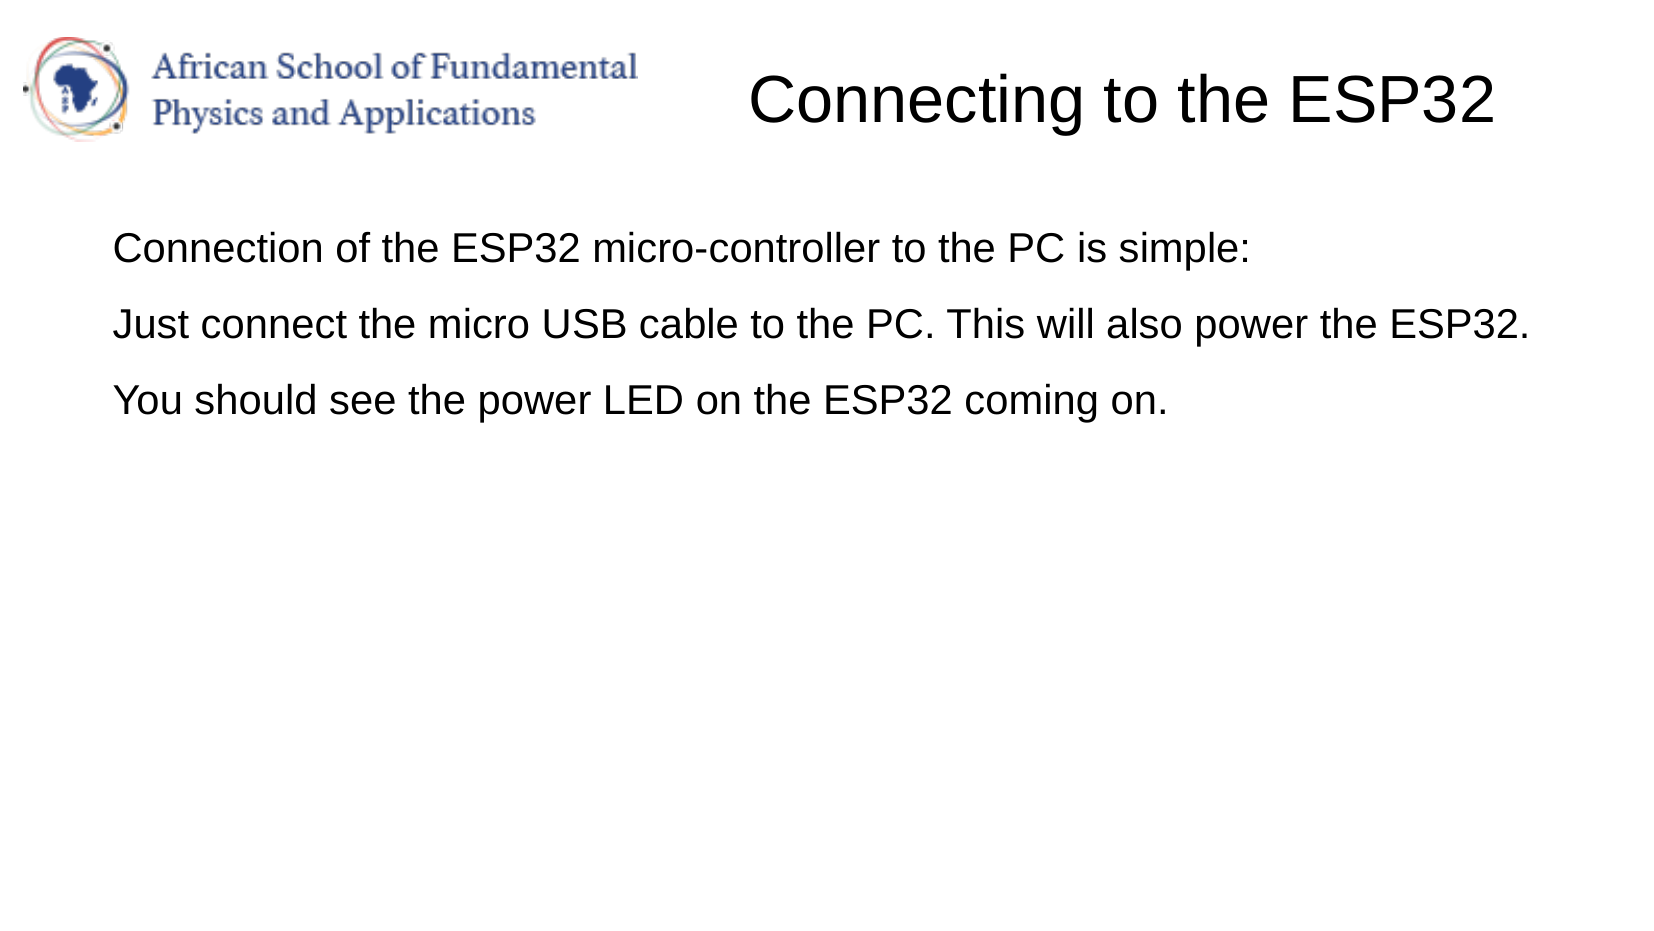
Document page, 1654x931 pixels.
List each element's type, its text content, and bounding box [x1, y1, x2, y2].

list Connection of the ESP32 micro-controller to the PC is simple: Just connect the micro USB cable to the PC. This will also power the ESP32. You should see the power LED on the ESP32 coming on. [112, 225, 1601, 765]
title Connecting to the ESP32 [635, 21, 1610, 177]
picture [23, 37, 635, 142]
